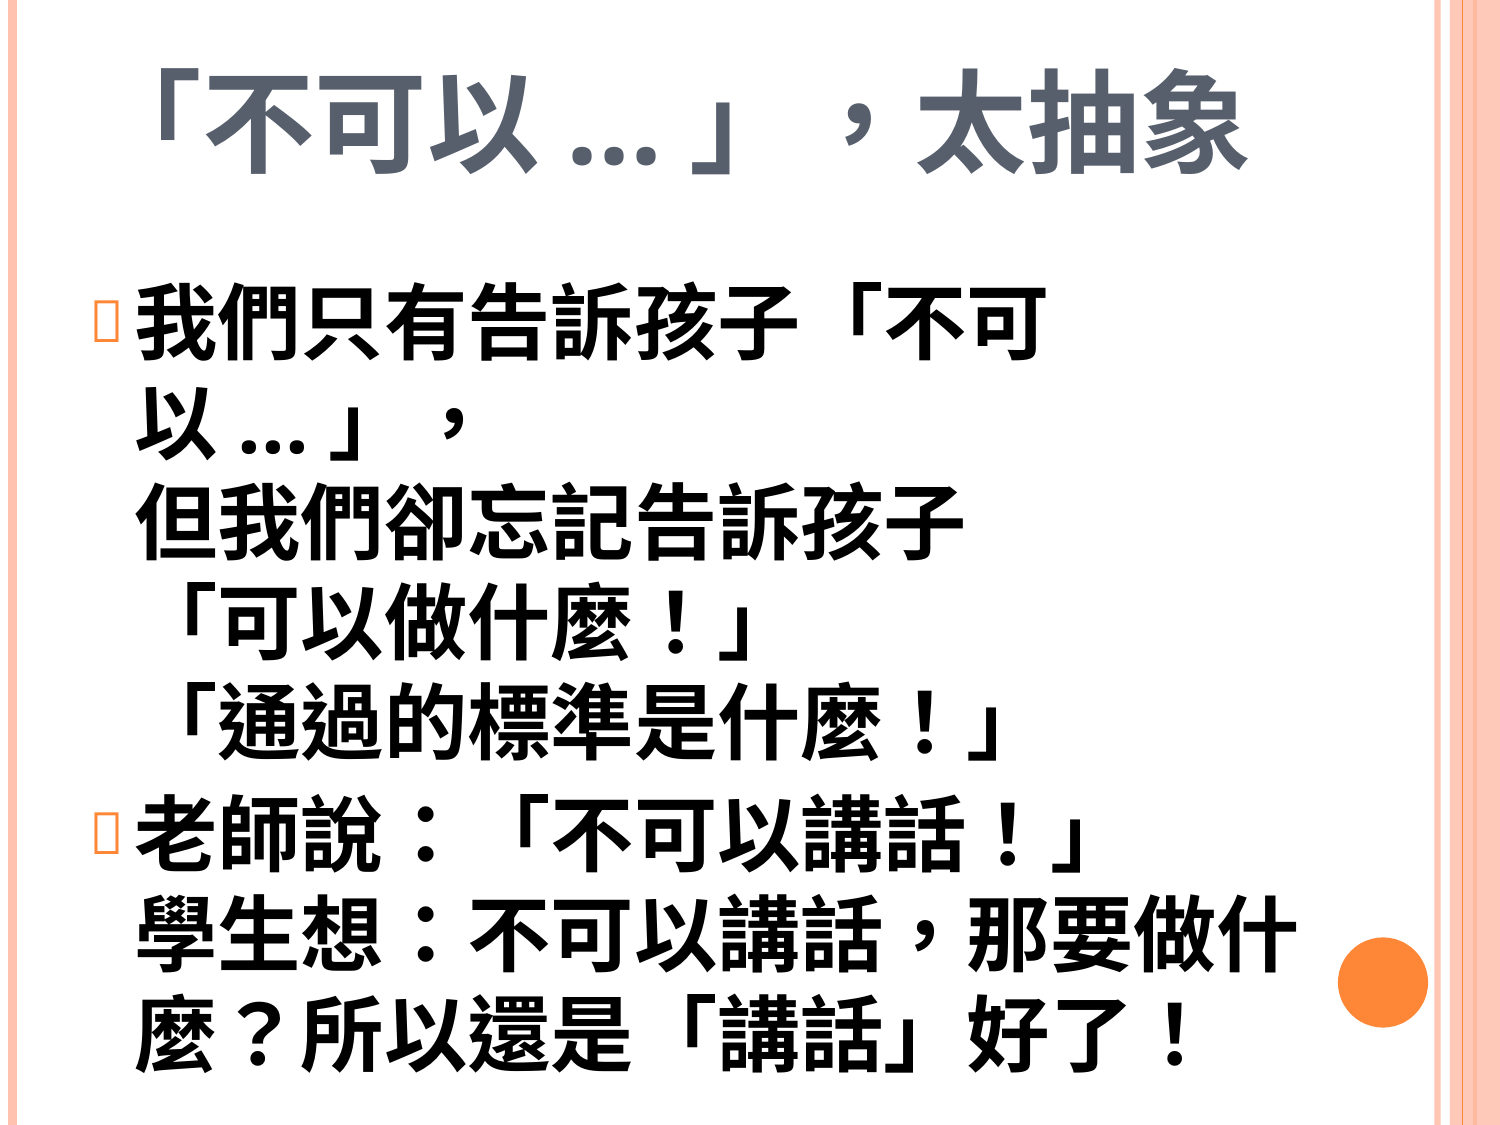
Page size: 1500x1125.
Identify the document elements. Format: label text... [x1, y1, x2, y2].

list 我們只有告訴孩子「不可以...」， 但我們卻忘記告訴孩子 「可以做什麼！」 「通過的標準是什麼！」 老師說：「不可以講話！」 學生想：不可以講話，那要做什麼？所以還是「講話」好了！ [75, 262, 1412, 1062]
title 「不可以...」，太抽象 [75, 45, 1300, 233]
